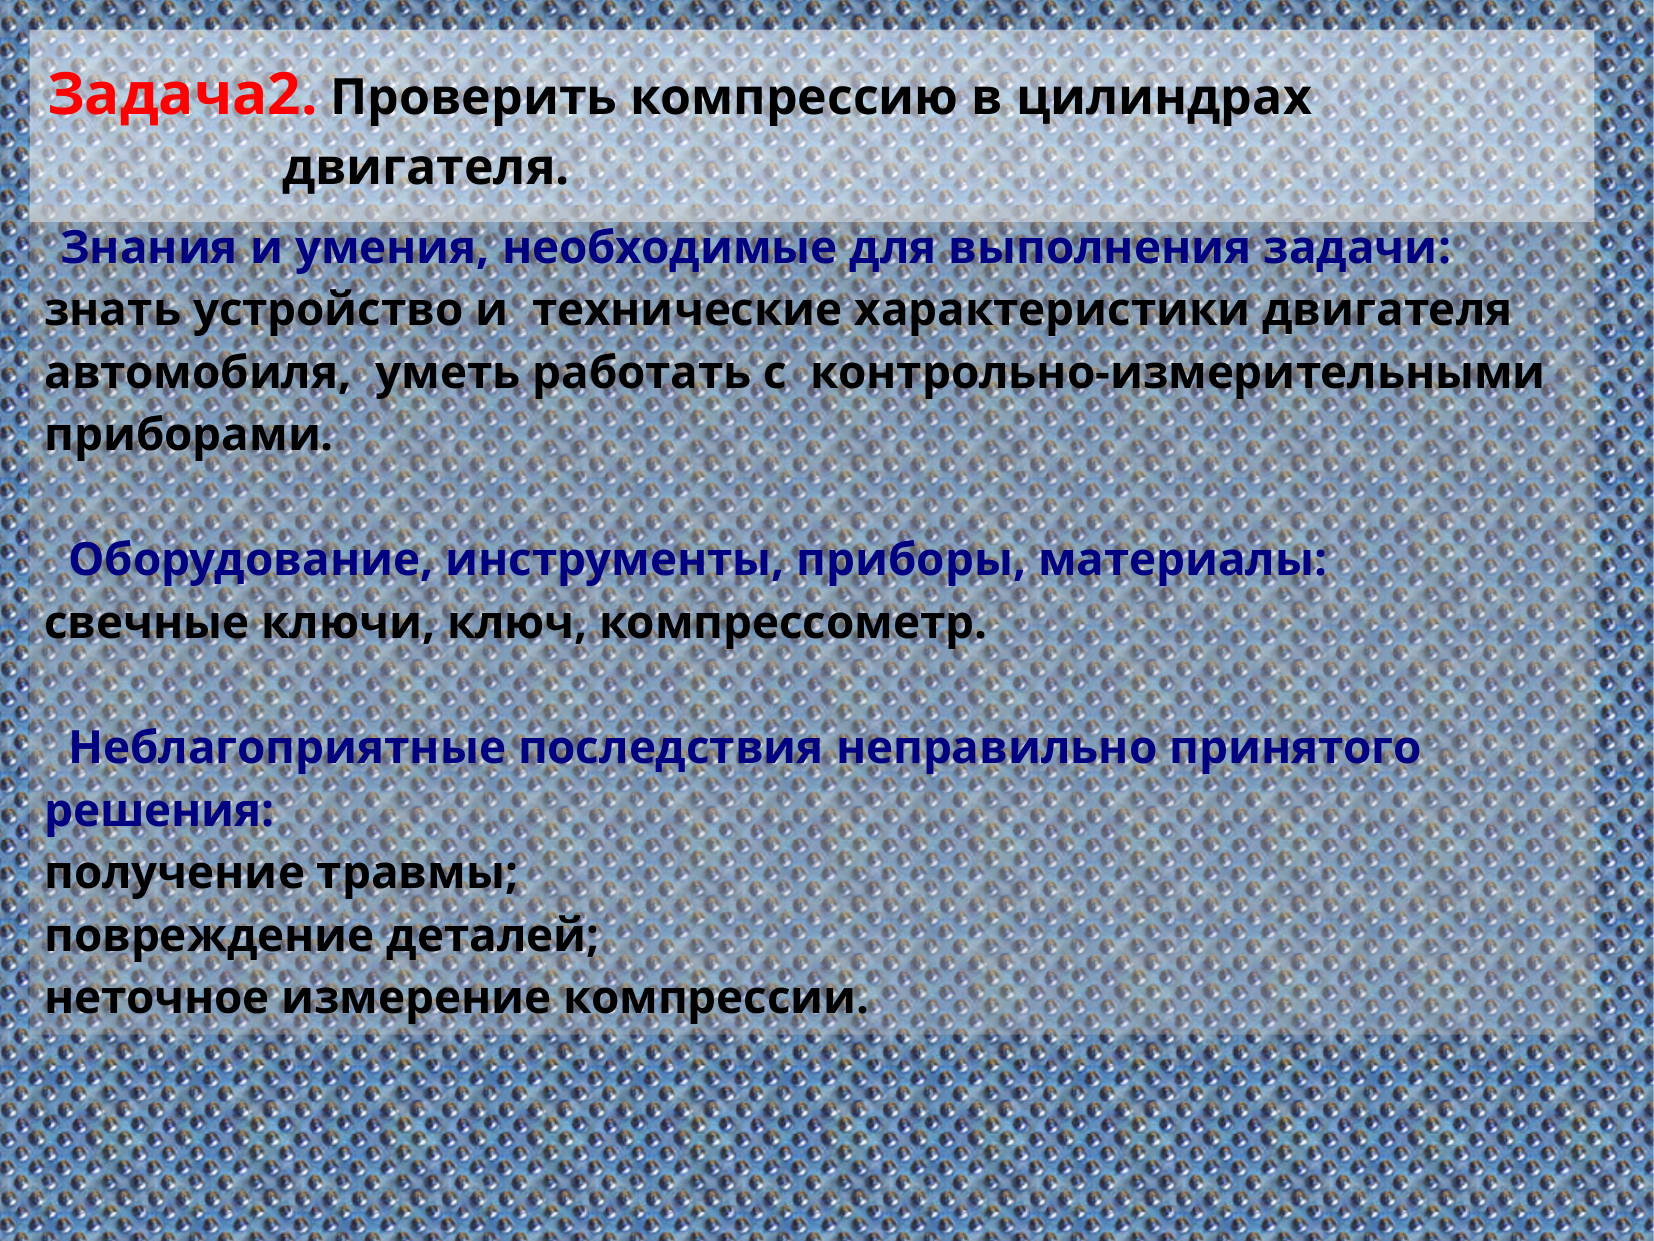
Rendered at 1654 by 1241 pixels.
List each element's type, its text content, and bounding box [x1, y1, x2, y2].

title Задача2. Проверить компрессию в цилиндрах двигателя. [29, 29, 1595, 206]
picture [0, 0, 1654, 1241]
text_box Знания и умения, необходимые для выполнения задачи: знать устройство и технические характеристики двигателя автомобиля, уметь работать с контрольно-измерительными приборами. Оборудование, инструменты, приборы, материалы: свечные ключи, ключ, компрессометр. Неблагоприятные последствия неправильно принятого решения: получение травмы; повреждение деталей; неточное измерение компрессии. [29, 206, 1595, 999]
